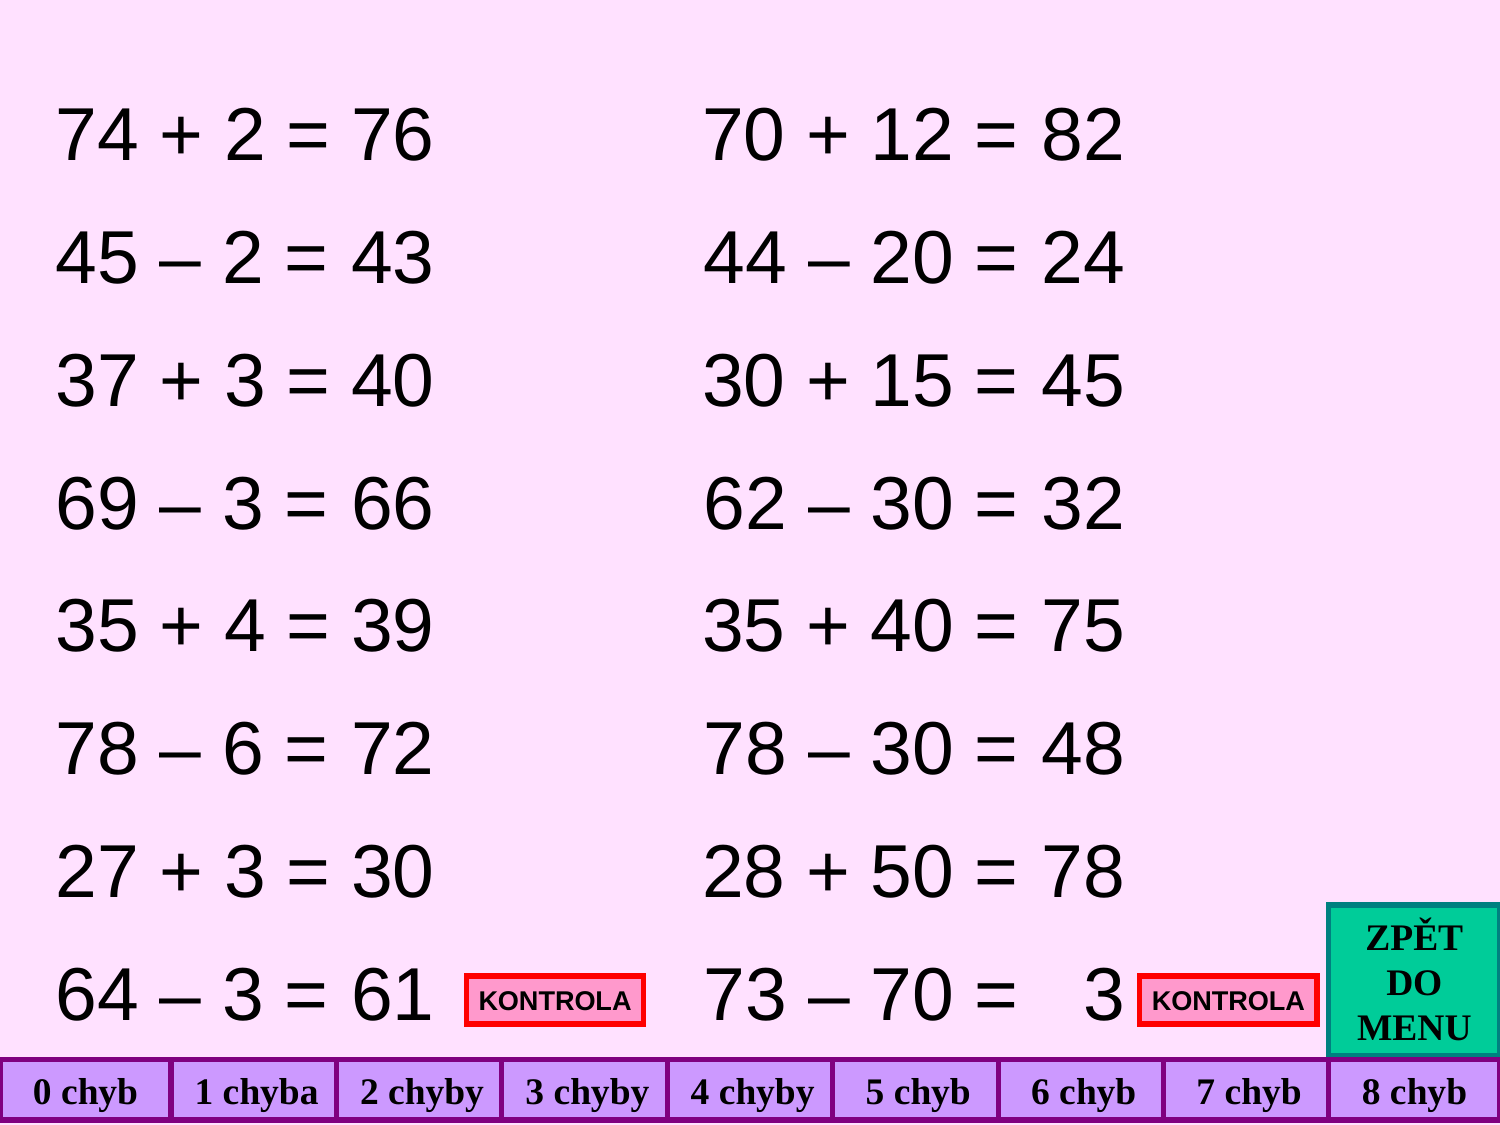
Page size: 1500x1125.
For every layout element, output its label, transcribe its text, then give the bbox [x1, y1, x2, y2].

text_box 5 chyb [832, 1059, 998, 1121]
text_box 0 chyb [0, 1059, 171, 1121]
text_box 76 43 40 66 39 72 30 61 [336, 78, 479, 1044]
text_box 6 chyb [998, 1059, 1163, 1121]
text_box KONTROLA [466, 976, 644, 1024]
text_box 8 chyb [1328, 1059, 1500, 1121]
text_box KONTROLA [1139, 976, 1317, 1024]
text_box 74 + 2 = 45 – 2 = 37 + 3 = 69 – 3 = 35 + 4 = 78 – 6 = 27 + 3 = 64 – 3 = [41, 78, 336, 1044]
text_box ZPĚT DO MENU [1328, 904, 1500, 1056]
text_box 2 chyby [336, 1059, 501, 1121]
text_box 1 chyba [171, 1059, 336, 1121]
text_box 3 chyby [501, 1059, 667, 1121]
text_box 7 chyb [1163, 1059, 1328, 1121]
text_box 70 + 12 = 44 – 20 = 30 + 15 = 62 – 30 = 35 + 40 = 78 – 30 = 28 + 50 = 73 – 70 = [679, 78, 1021, 1044]
text_box 4 chyby [667, 1059, 832, 1121]
text_box 82 24 45 32 75 48 78 3 [1021, 78, 1140, 1044]
